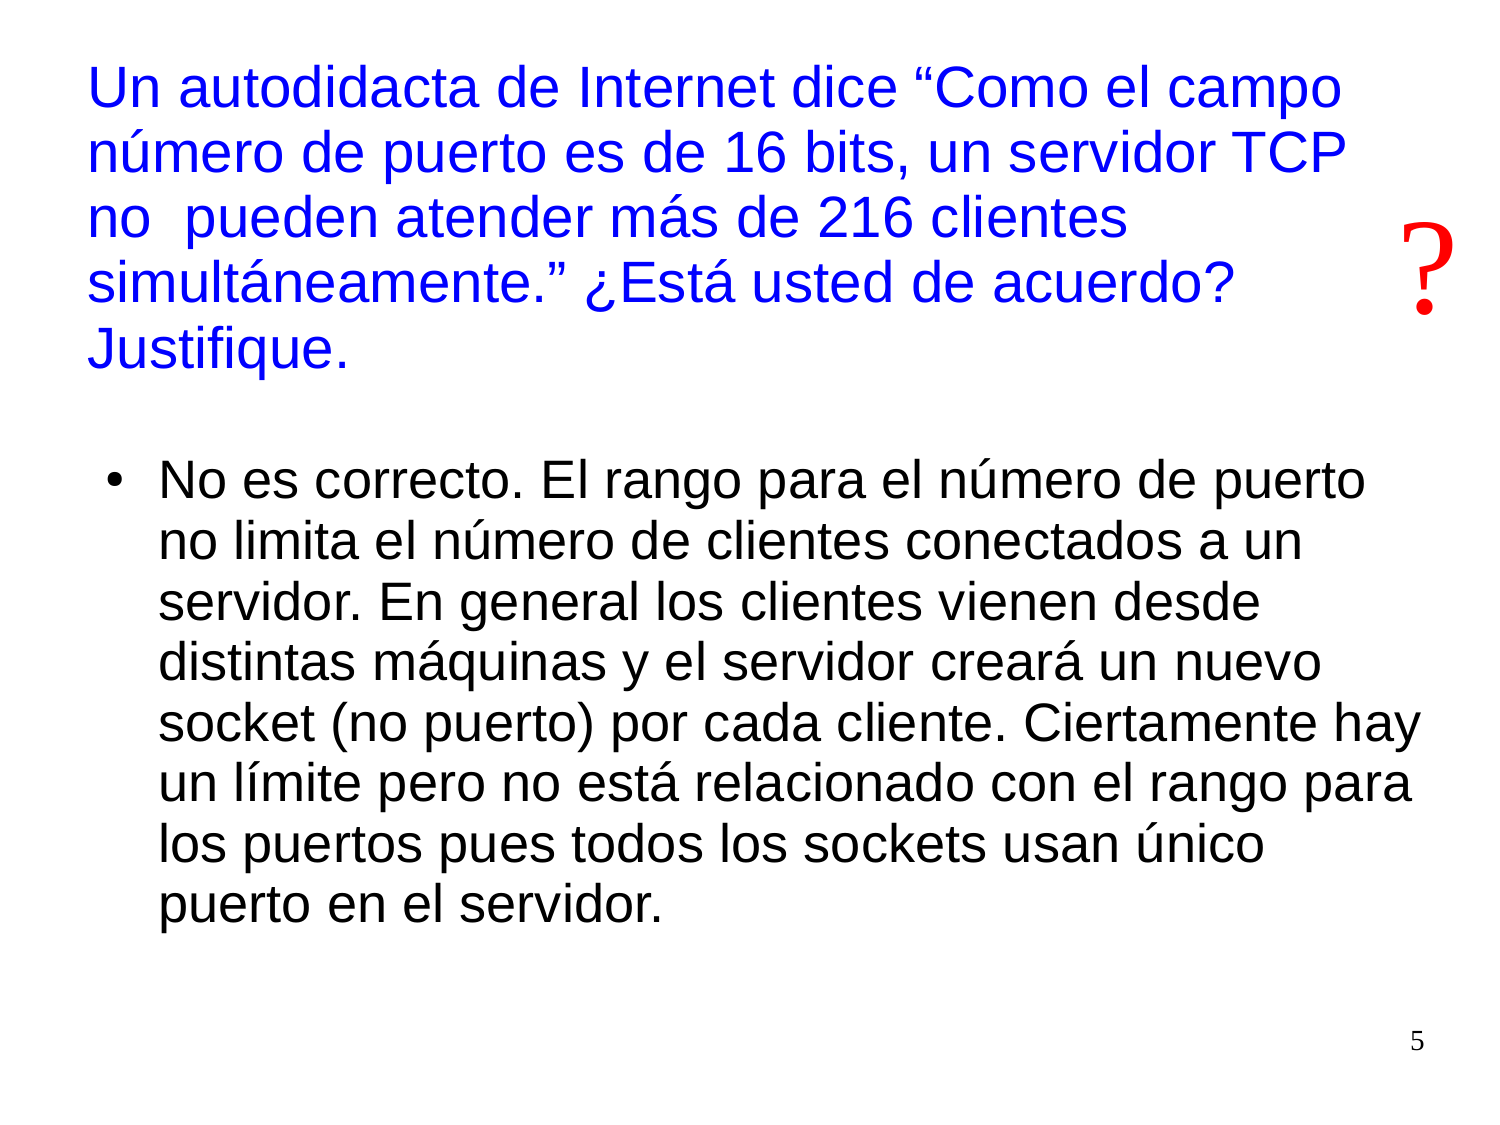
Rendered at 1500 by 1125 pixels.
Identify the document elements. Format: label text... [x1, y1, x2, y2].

list No es correcto. El rango para el número de puerto no limita el número de clientes conectados a un servidor. En general los clientes vienen desde distintas máquinas y el servidor creará un nuevo socket (no puerto) por cada cliente. Ciertamente hay un límite pero no está relacionado con el rango para los puertos pues todos los sockets usan único puerto en el servidor. [87, 450, 1426, 1060]
title Un autodidacta de Internet dice “Como el campo número de puerto es de 16 bits, un servidor TCP no pueden atender más de 216 clientes simultáneamente.” ¿Está usted de acuerdo? Justifique. [87, 55, 1426, 381]
